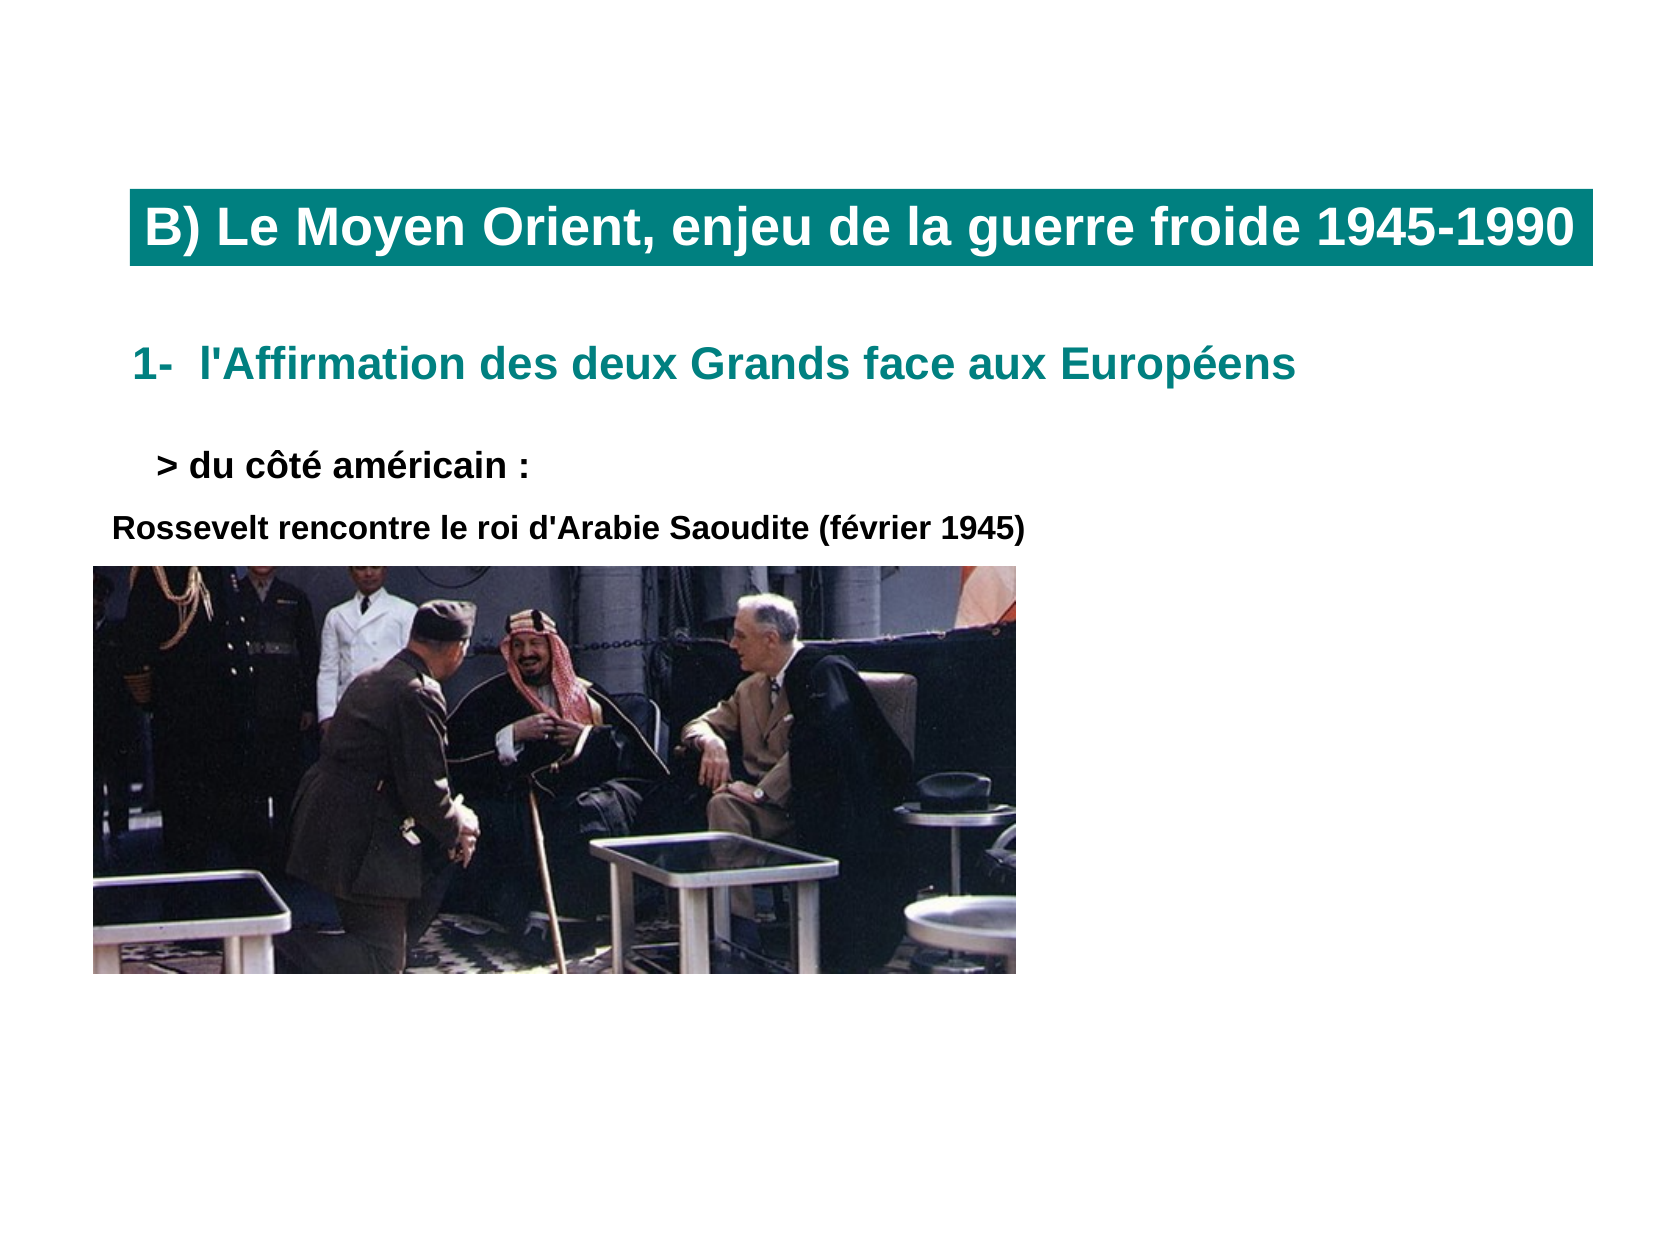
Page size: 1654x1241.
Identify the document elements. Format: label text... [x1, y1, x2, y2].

text_box B) Le Moyen Orient, enjeu de la guerre froide 1945-1990 [129, 188, 1593, 266]
picture [93, 566, 1016, 974]
text_box > du côté américain : [141, 437, 546, 496]
text_box 1- l'Affirmation des deux Grands face aux Européens [118, 330, 1313, 398]
text_box Rossevelt rencontre le roi d'Arabie Saoudite (février 1945) [97, 502, 1040, 556]
